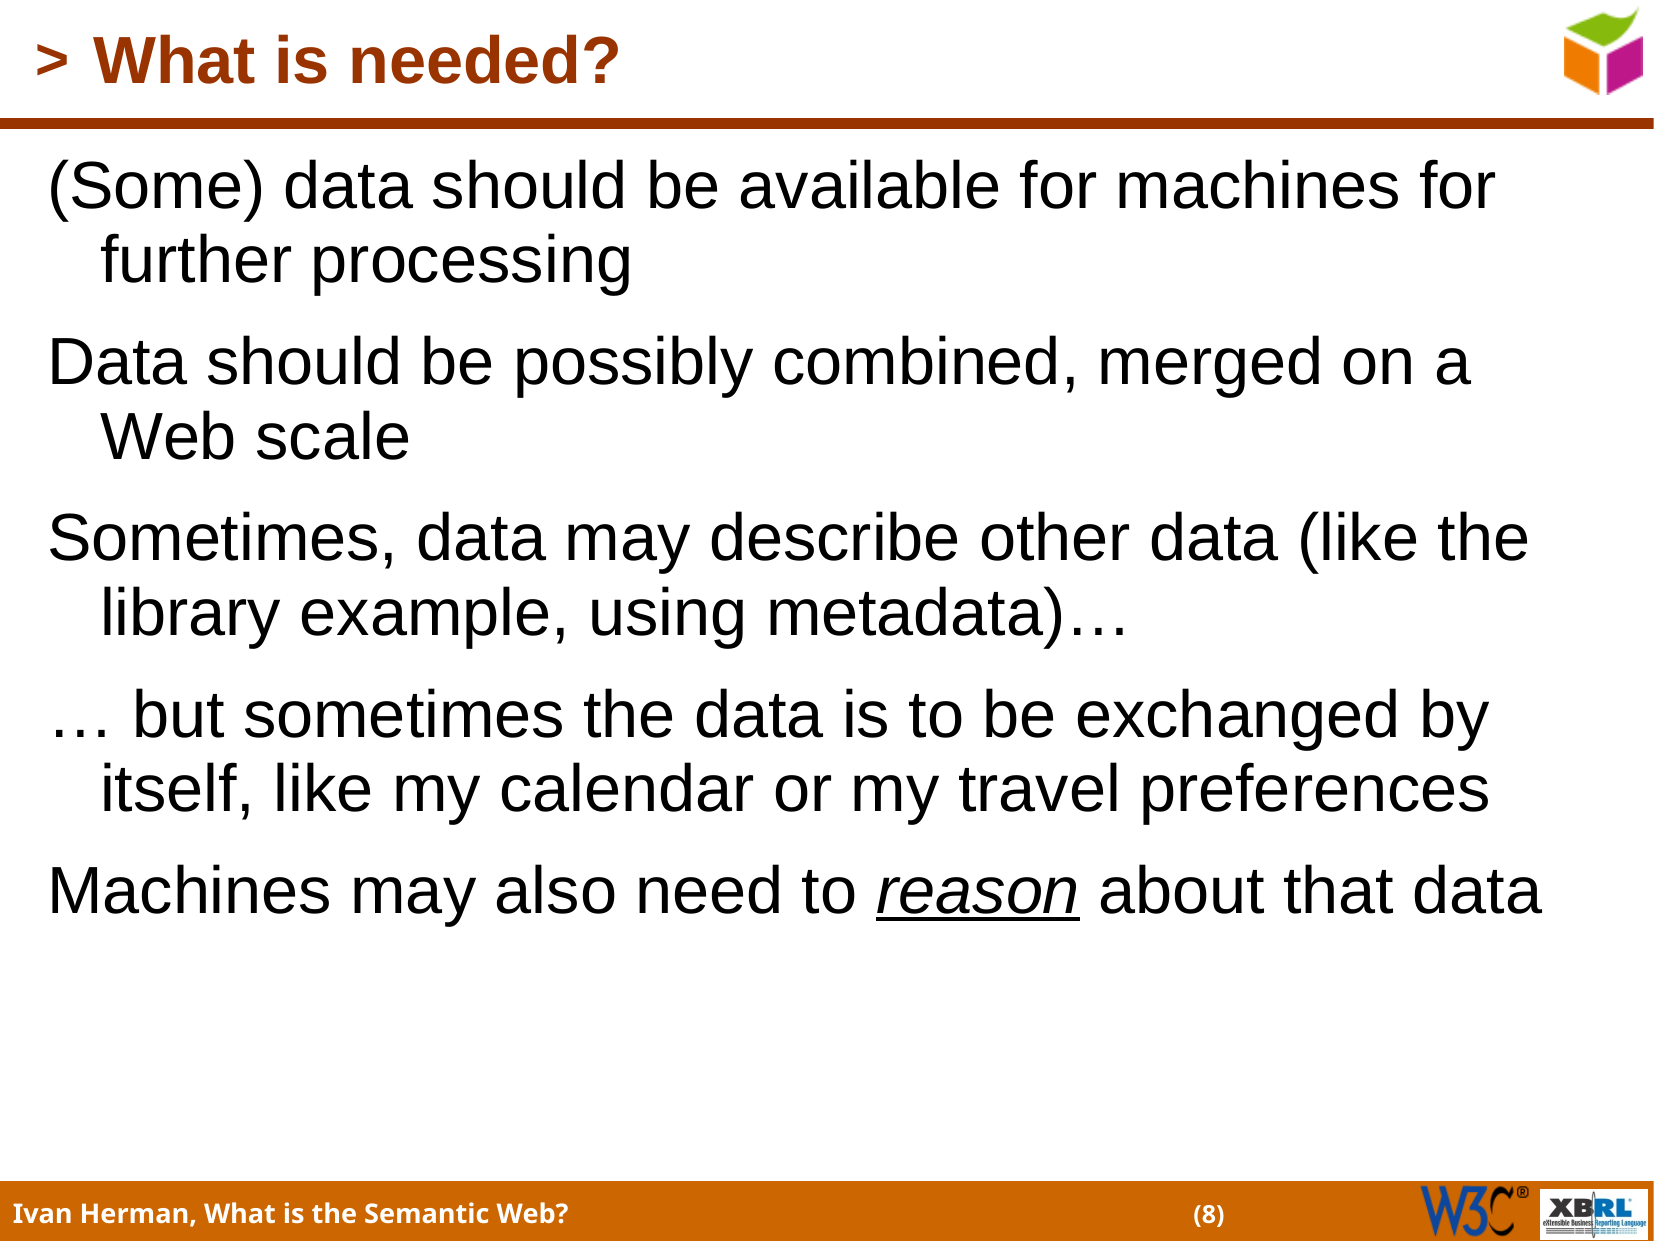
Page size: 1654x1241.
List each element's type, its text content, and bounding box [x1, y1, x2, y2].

picture [1540, 1189, 1648, 1240]
picture [1564, 5, 1643, 95]
list (Some) data should be available for machines for further processing Data should be possibly combined, merged on a Web scale Sometimes, data may describe other data (like the library example, using metadata)… … but sometimes the data is to be exchanged by itself, like my calendar or my travel preferences Machines may also need to reason about that data [29, 147, 1624, 1134]
title What is needed? [93, 0, 1493, 119]
picture [1417, 1183, 1533, 1240]
